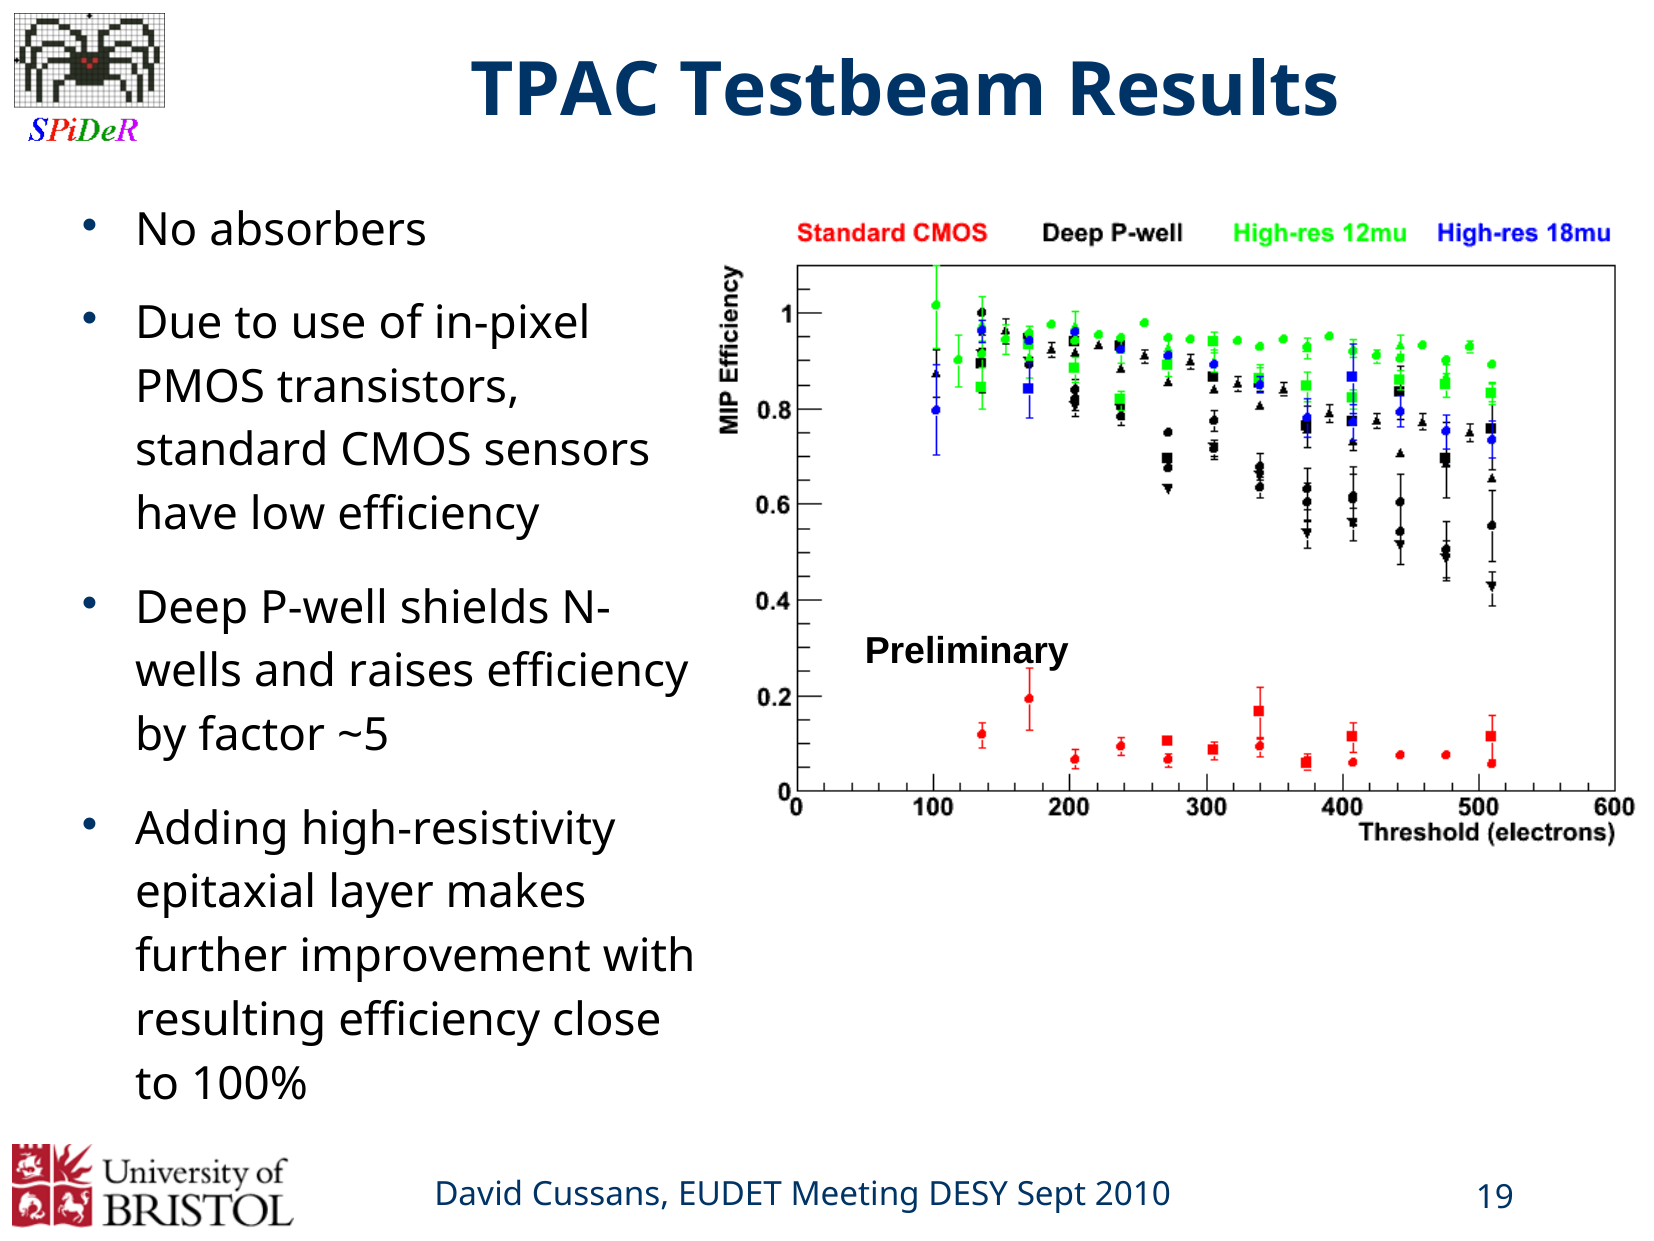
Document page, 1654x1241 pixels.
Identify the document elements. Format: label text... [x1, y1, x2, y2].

text_box Preliminary [849, 624, 1085, 682]
picture [12, 1144, 294, 1228]
list No absorbers Due to use of in-pixel PMOS transistors, standard CMOS sensors have low efficiency Deep P-well shields N-wells and raises efficiency by factor ~5 Adding high-resistivity epitaxial layer makes further improvement with resulting efficiency close to 100% [64, 194, 711, 1121]
picture [14, 13, 165, 156]
title TPAC Testbeam Results [243, 7, 1568, 164]
picture [711, 217, 1645, 849]
